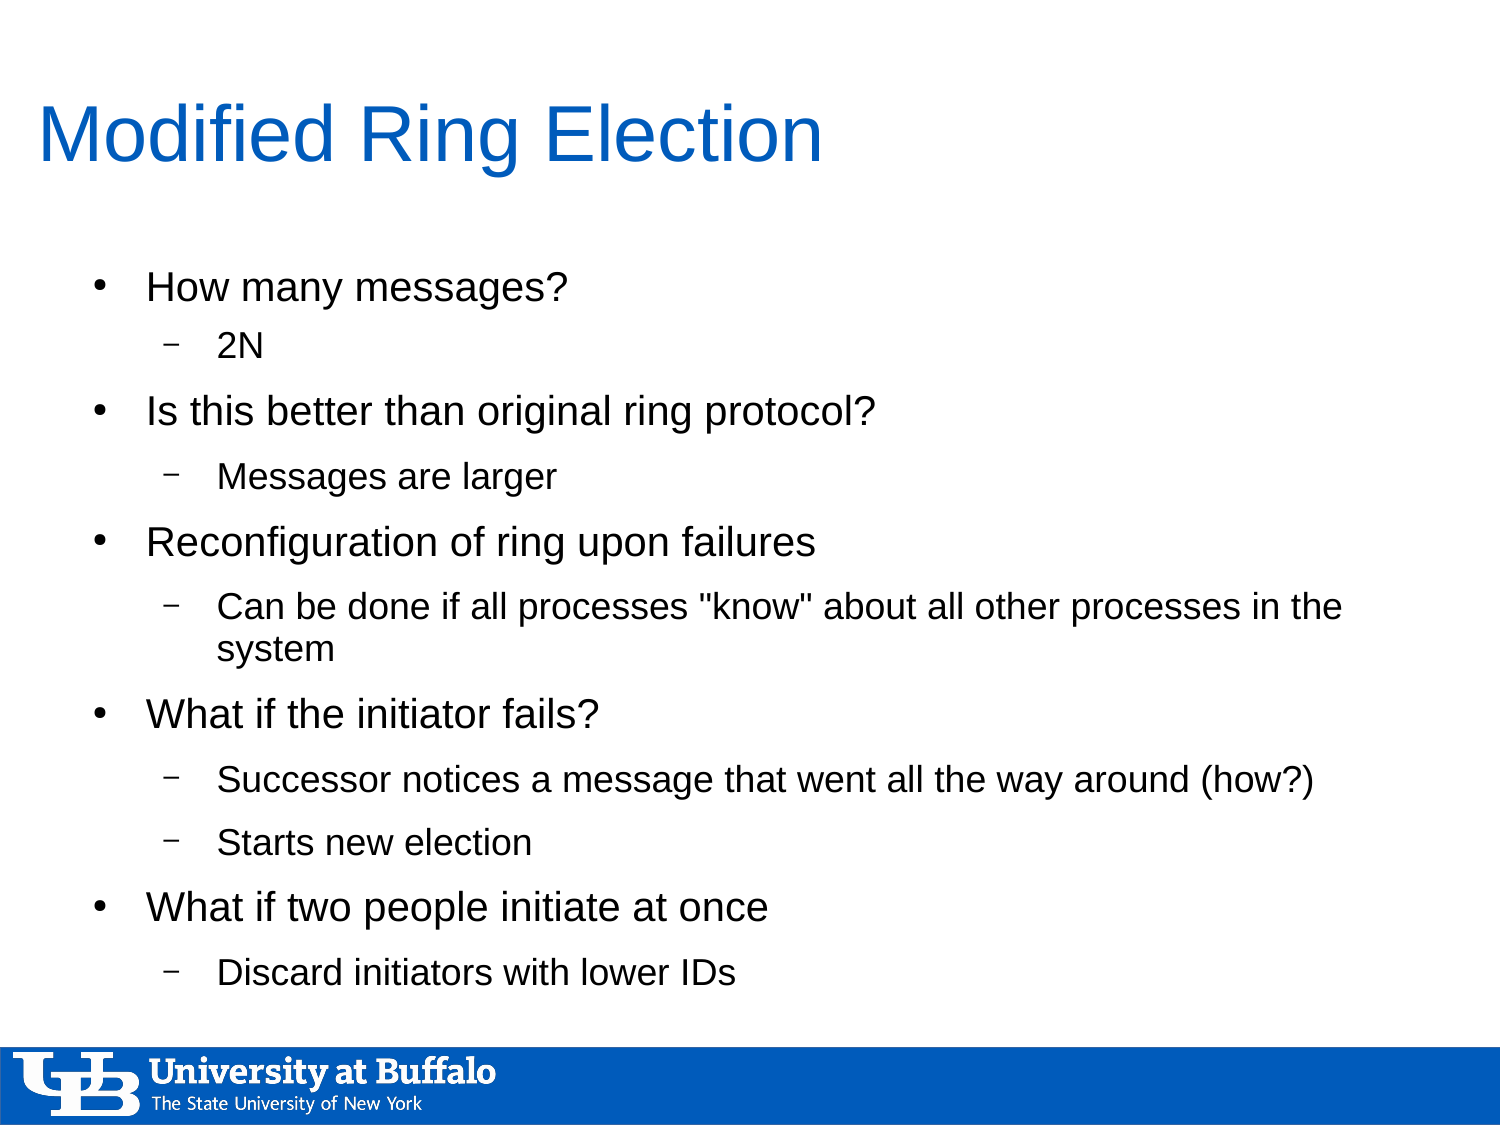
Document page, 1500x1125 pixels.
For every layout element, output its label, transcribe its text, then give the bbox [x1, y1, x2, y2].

title Modified Ring Election [37, 40, 1388, 228]
list How many messages? 2N Is this better than original ring protocol? Messages are larger Reconfiguration of ring upon failures Can be done if all processes "know" about all other processes in the system What if the initiator fails? Successor notices a message that went all the way around (how?) Starts new election What if two people initiate at once Discard initiators with lower IDs [75, 263, 1425, 916]
picture [13, 1052, 496, 1116]
